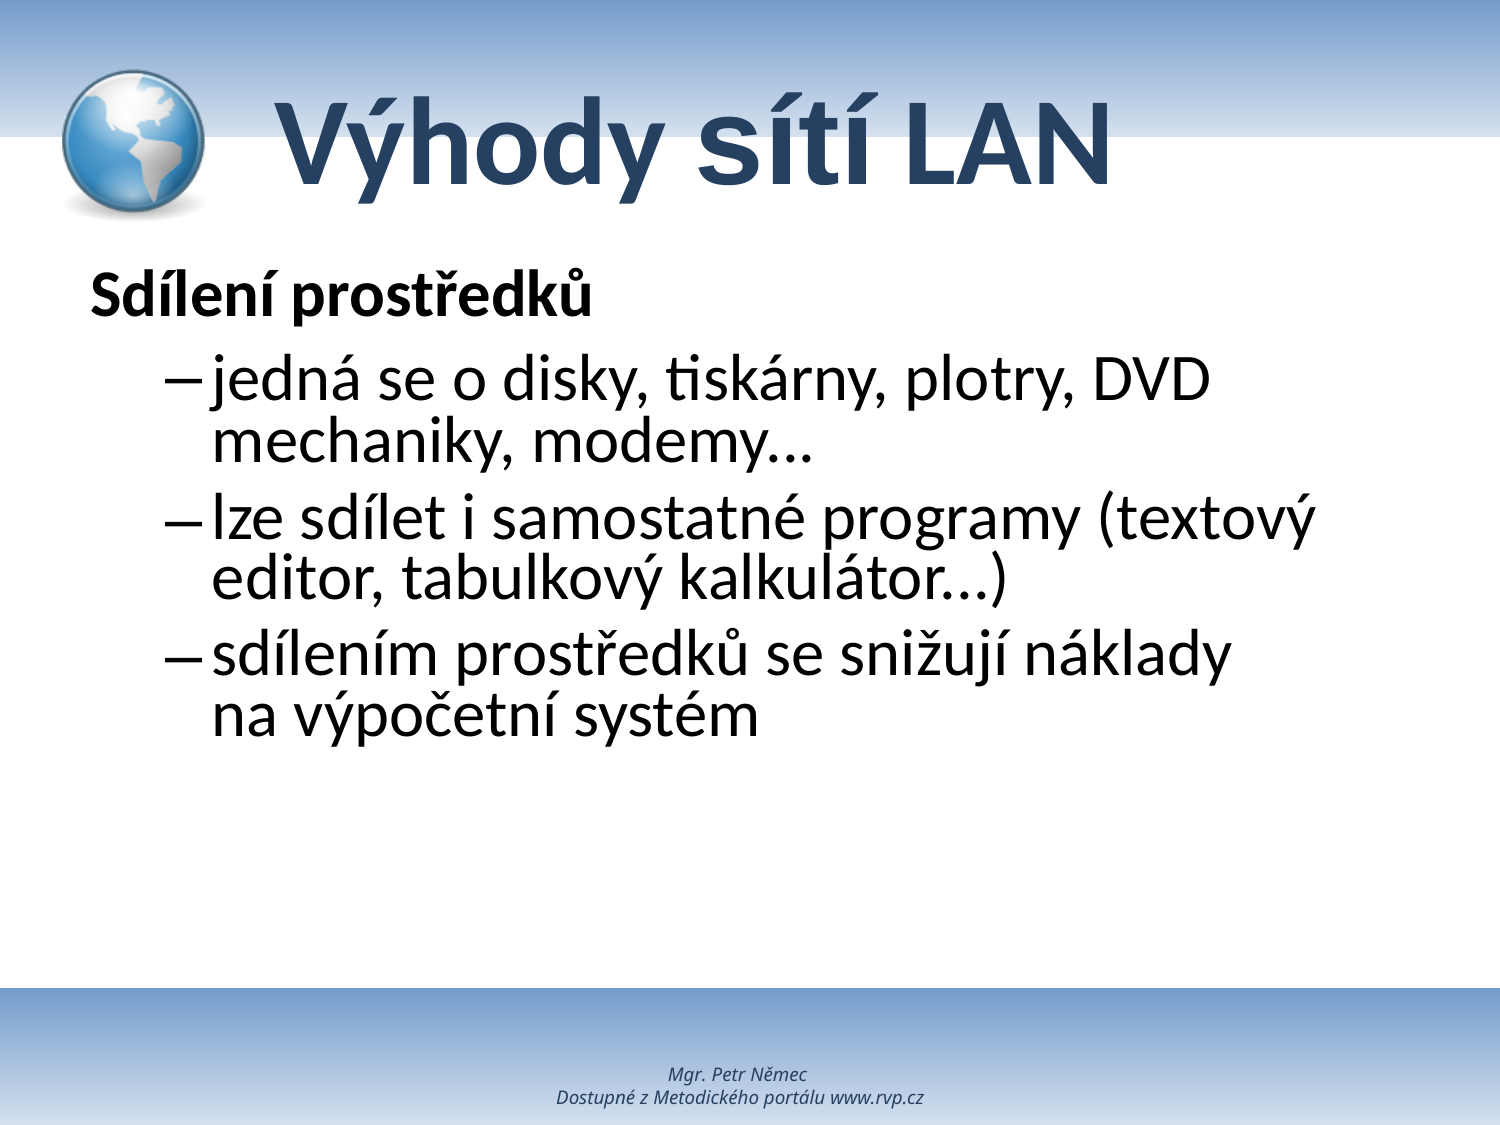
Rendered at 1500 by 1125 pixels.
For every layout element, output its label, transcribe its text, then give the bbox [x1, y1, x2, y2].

list Sdílení prostředků jedná se o disky, tiskárny, plotry, DVD mechaniky, modemy... lze sdílet i samostatné programy (textový editor, tabulkový kalkulátor...) sdílením prostředků se snižují náklady na výpočetní systém [75, 260, 1426, 1004]
title Výhody sítí LAN [259, 49, 1426, 237]
picture [56, 67, 211, 222]
